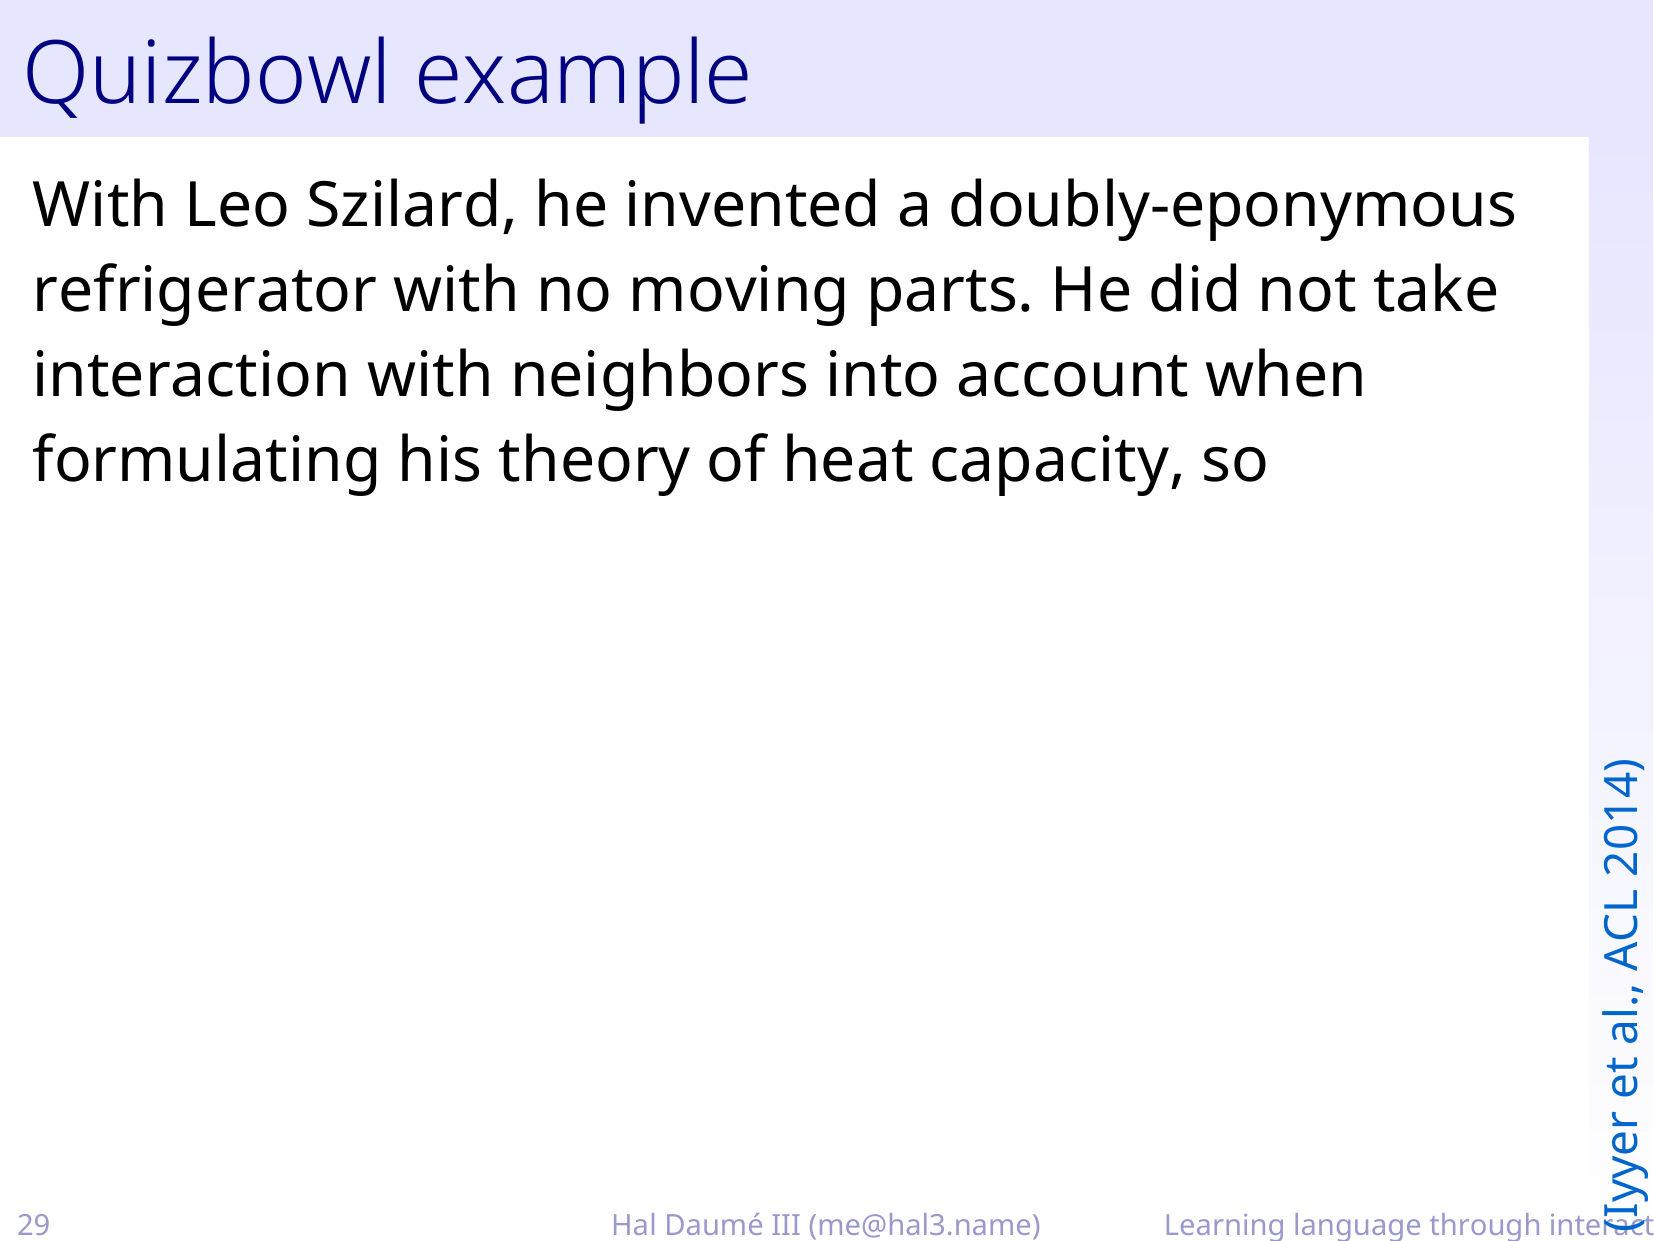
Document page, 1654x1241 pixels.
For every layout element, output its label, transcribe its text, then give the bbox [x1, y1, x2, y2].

list With Leo Szilard, he invented a doubly-eponymous refrigerator with no moving parts. He did not take interaction with neighbors into account when formulating his theory of heat capacity, so [32, 159, 1575, 879]
title Quizbowl example [22, 8, 1639, 131]
text_box (Iyyer et al., ACL 2014) [1585, 688, 1649, 1236]
